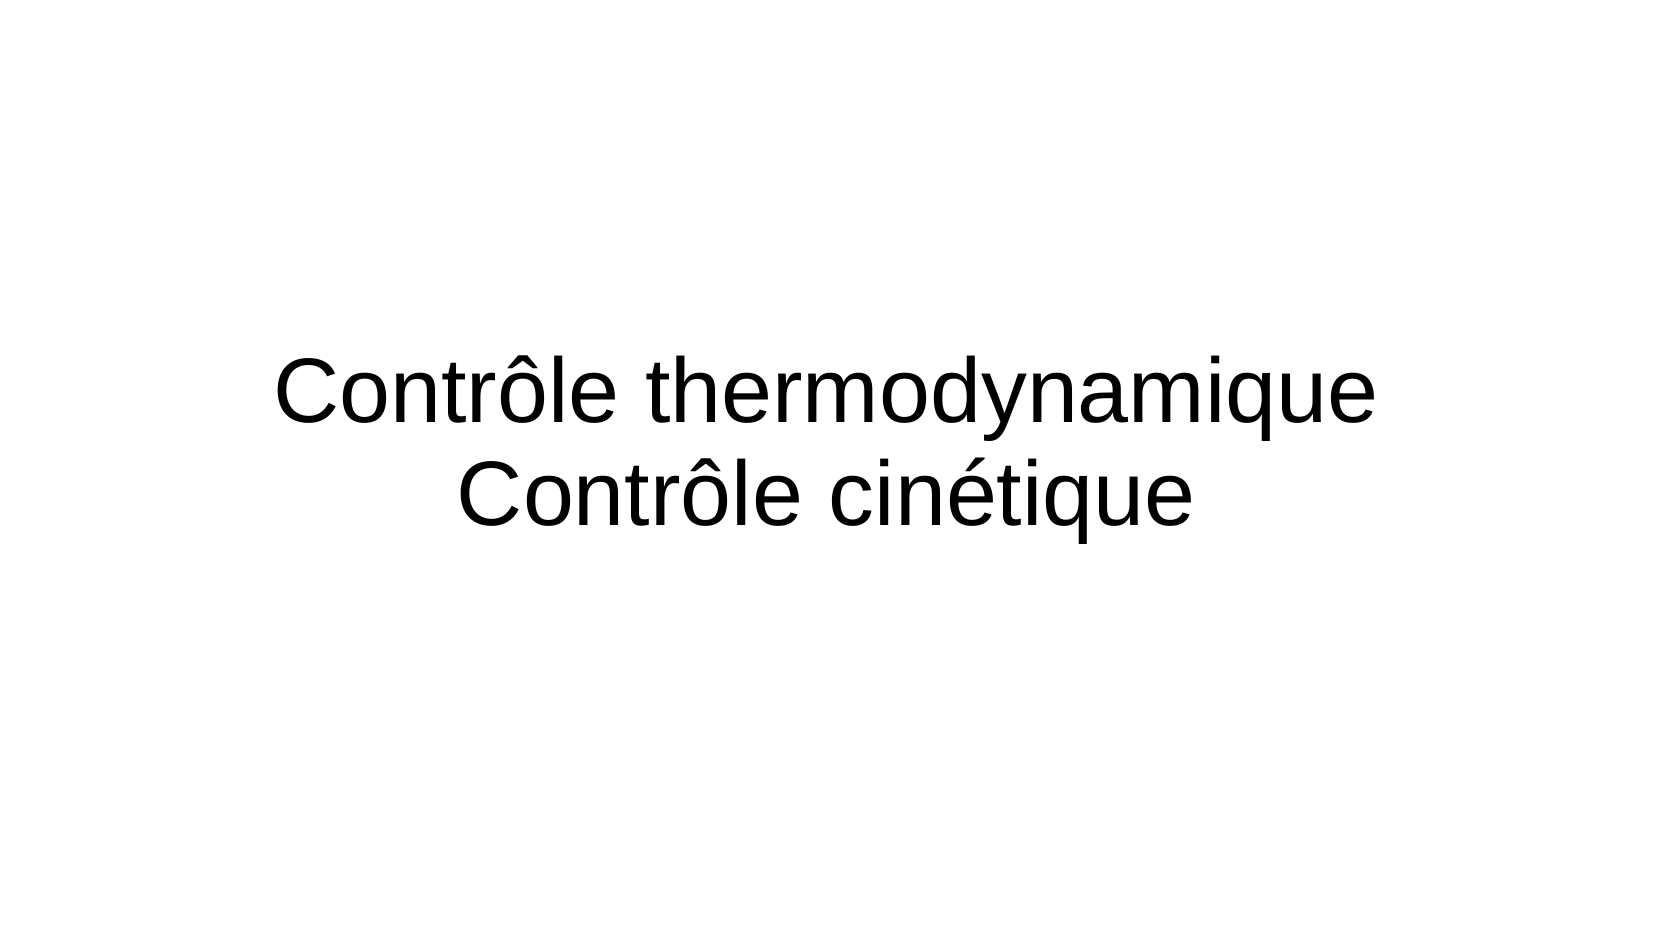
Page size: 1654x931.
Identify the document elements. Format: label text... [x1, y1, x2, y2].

title Contrôle thermodynamique Contrôle cinétique [82, 339, 1571, 545]
